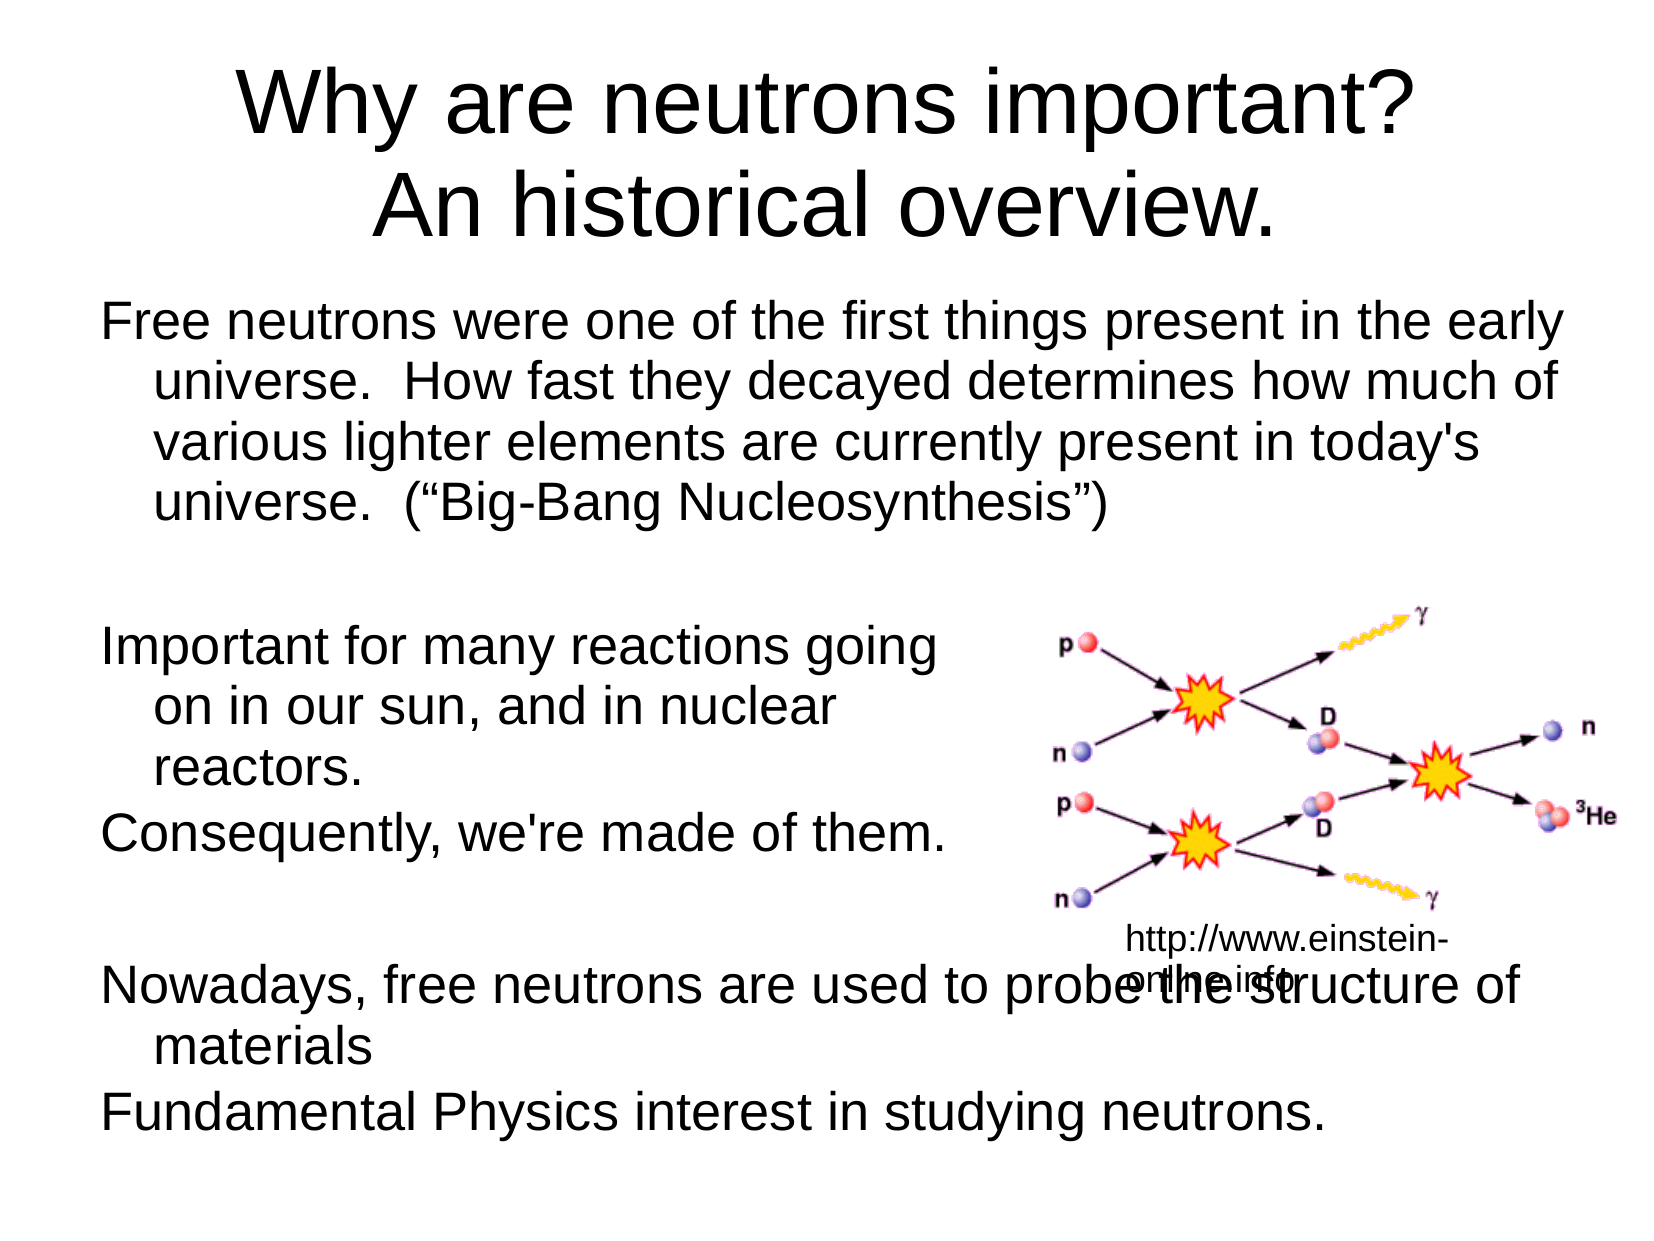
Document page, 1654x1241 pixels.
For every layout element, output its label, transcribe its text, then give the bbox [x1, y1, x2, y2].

list Free neutrons were one of the first things present in the early universe. How fast they decayed determines how much of various lighter elements are currently present in today's universe. (“Big-Bang Nucleosynthesis”) [82, 290, 1571, 562]
list Nowadays, free neutrons are used to probe the structure of materials Fundamental Physics interest in studying neutrons. [82, 954, 1571, 1188]
text_box http://www.einstein-online.info [1110, 909, 1635, 981]
title Why are neutrons important? An historical overview. [82, 39, 1571, 267]
list Important for many reactions going on in our sun, and in nuclear reactors. Consequently, we're made of them. [82, 615, 1004, 954]
picture [1044, 598, 1625, 916]
